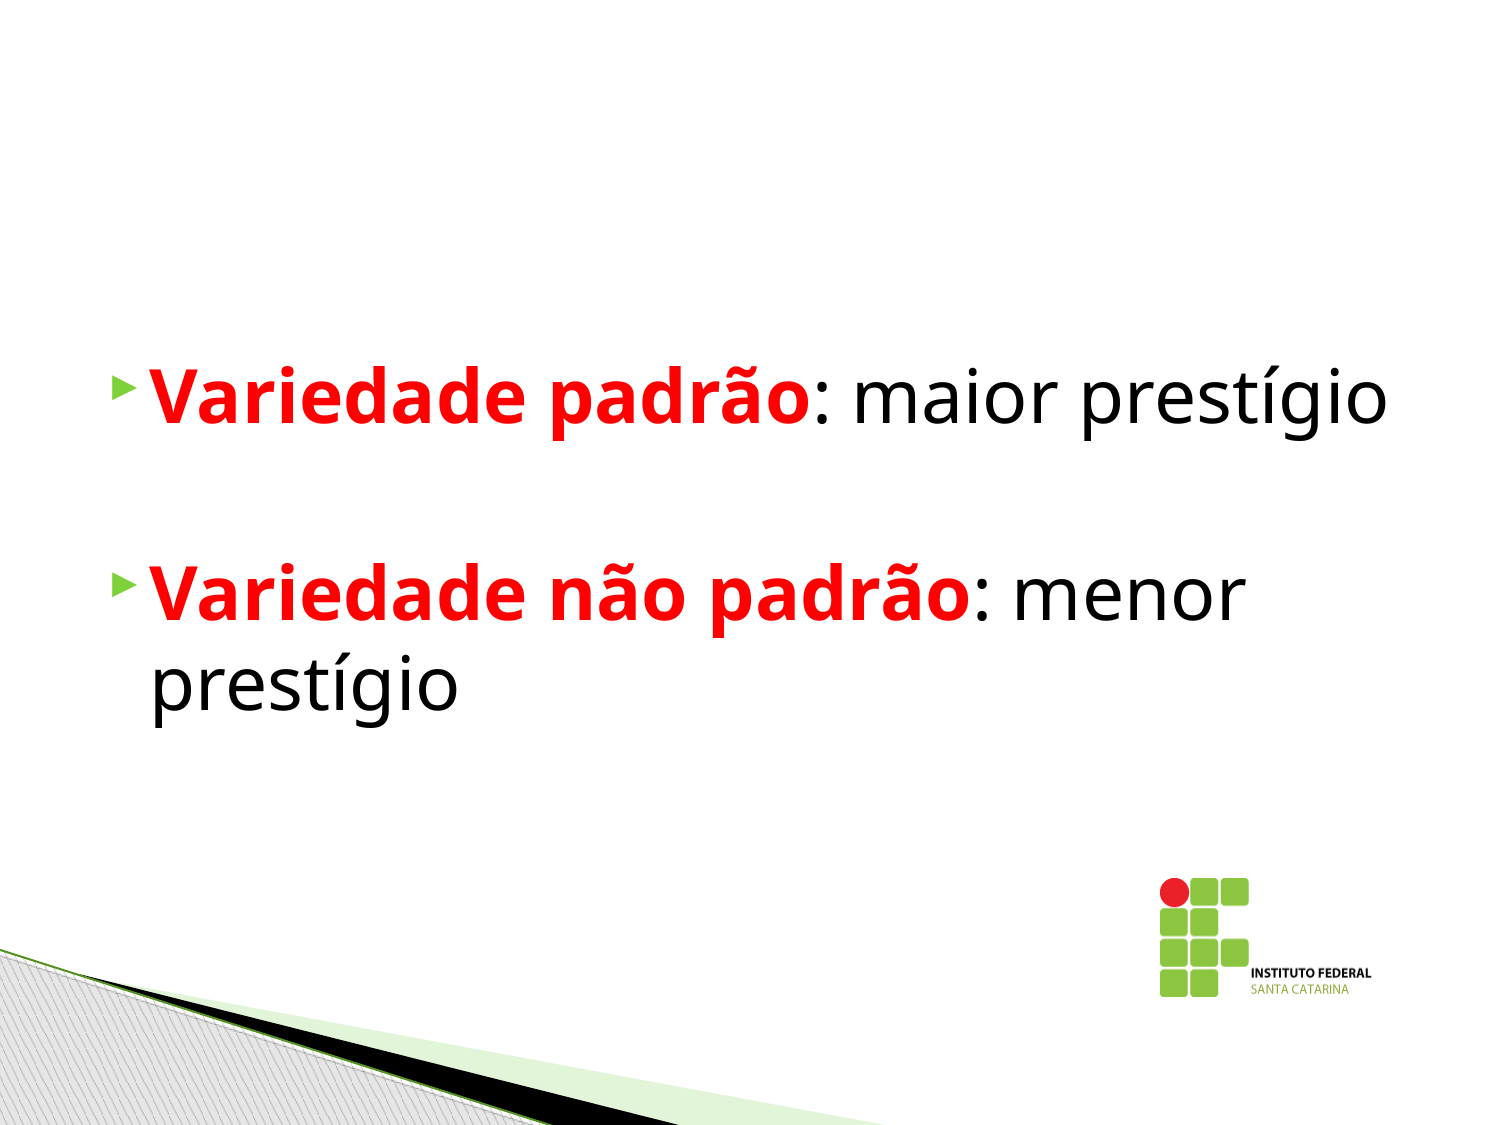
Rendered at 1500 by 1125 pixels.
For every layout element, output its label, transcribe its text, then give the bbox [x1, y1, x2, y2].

picture [1160, 878, 1372, 997]
list Variedade padrão: maior prestígio Variedade não padrão: menor prestígio [75, 243, 1425, 986]
